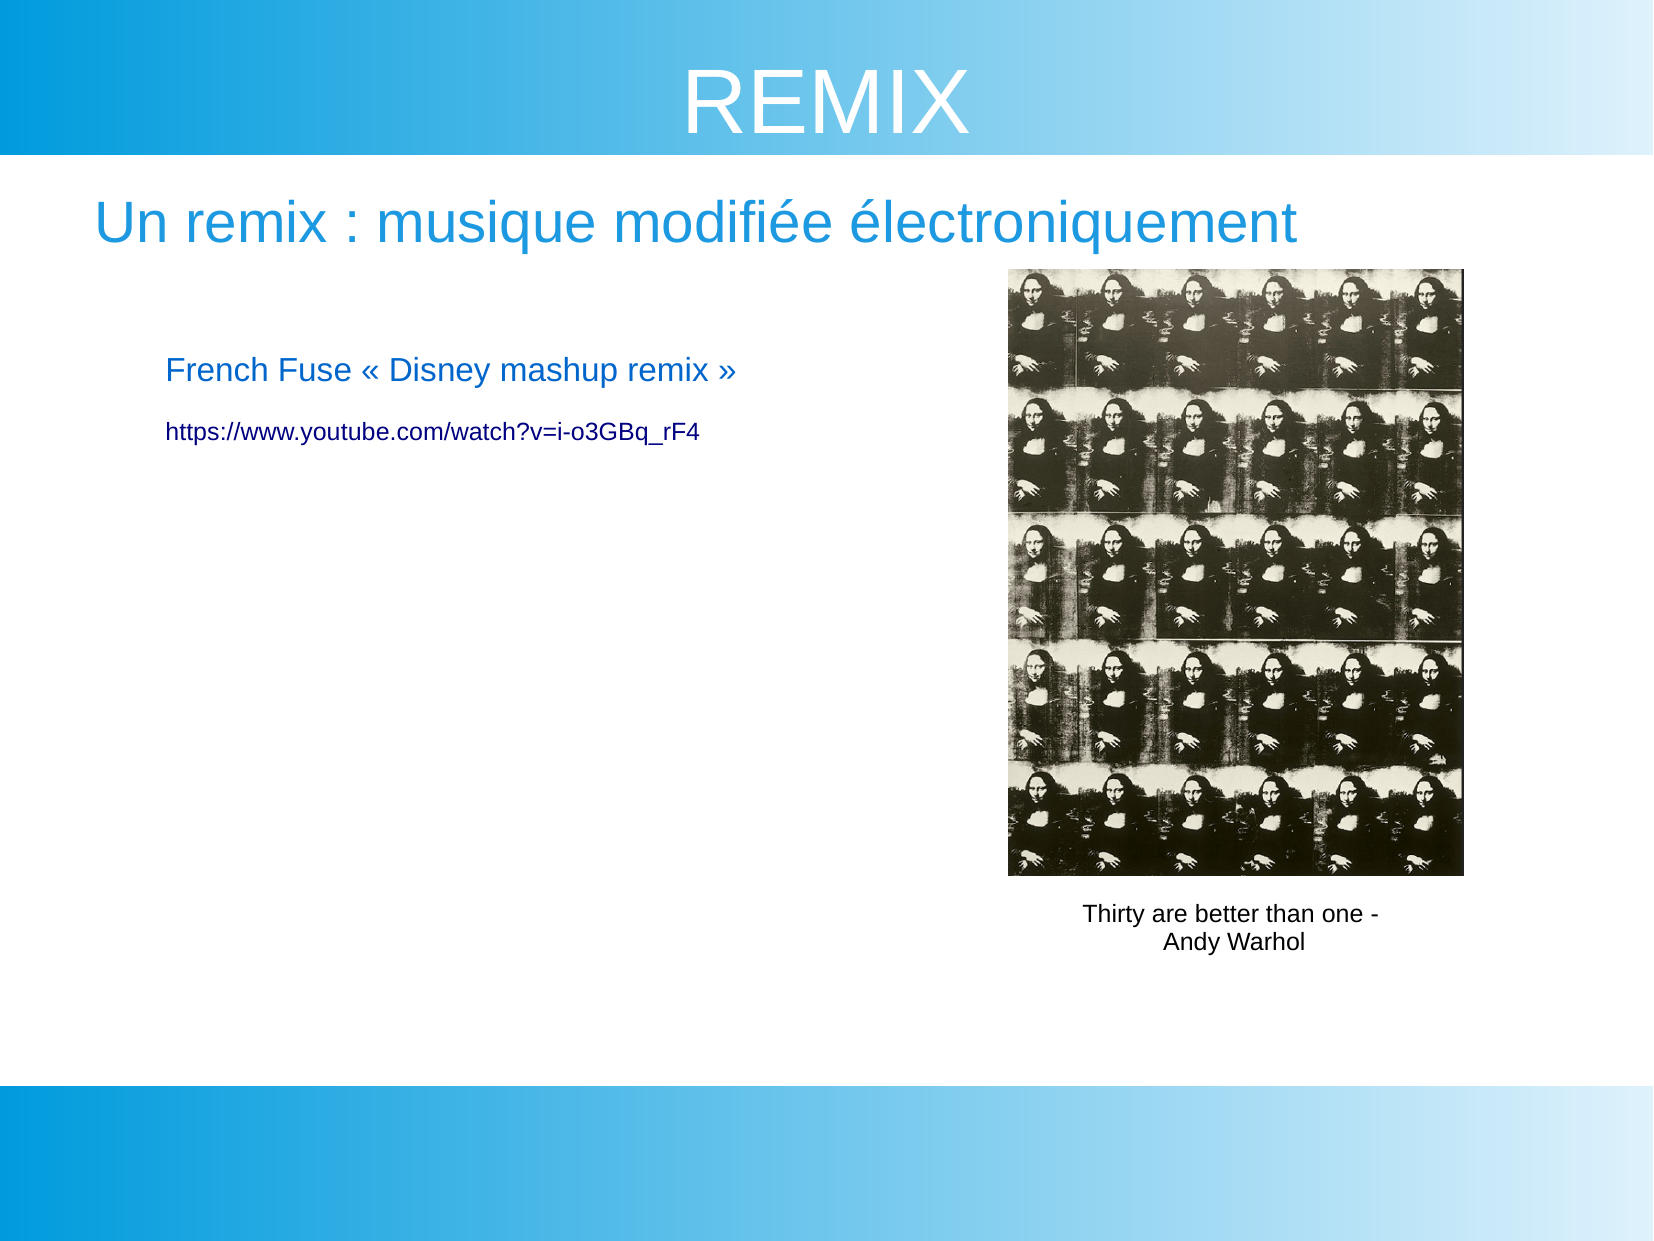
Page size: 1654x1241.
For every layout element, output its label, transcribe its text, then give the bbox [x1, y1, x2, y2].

title REMIX [82, 49, 1571, 155]
picture [1008, 269, 1464, 877]
text_box Thirty are better than one - Andy Warhol [1036, 892, 1433, 963]
list Un remix : musique modifiée électroniquement French Fuse « Disney mashup remix » https://www.youtube.com/watch?v=i-o3GBq_rF4 [94, 190, 1583, 1063]
